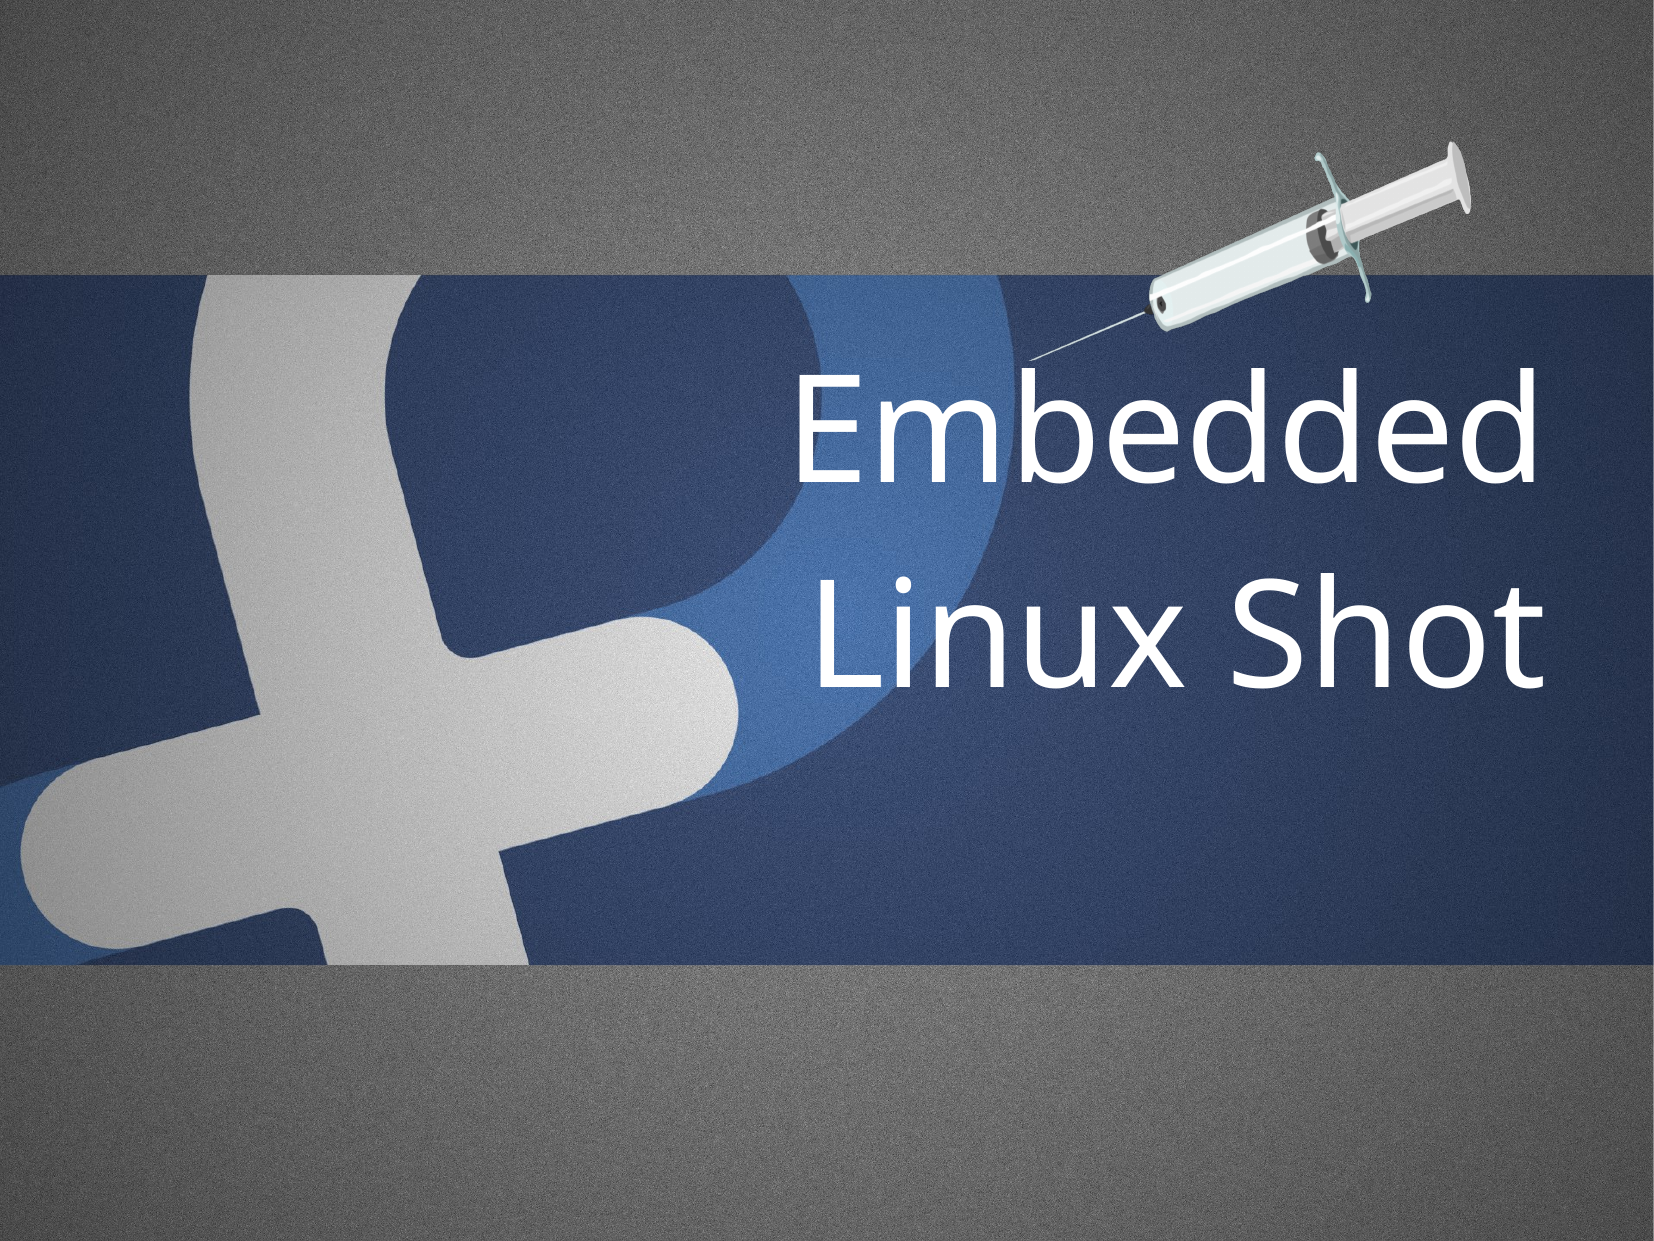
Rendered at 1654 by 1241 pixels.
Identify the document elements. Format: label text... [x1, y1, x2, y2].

text_box Embedded Linux Shot [447, 315, 1562, 665]
picture [0, 0, 1654, 1241]
